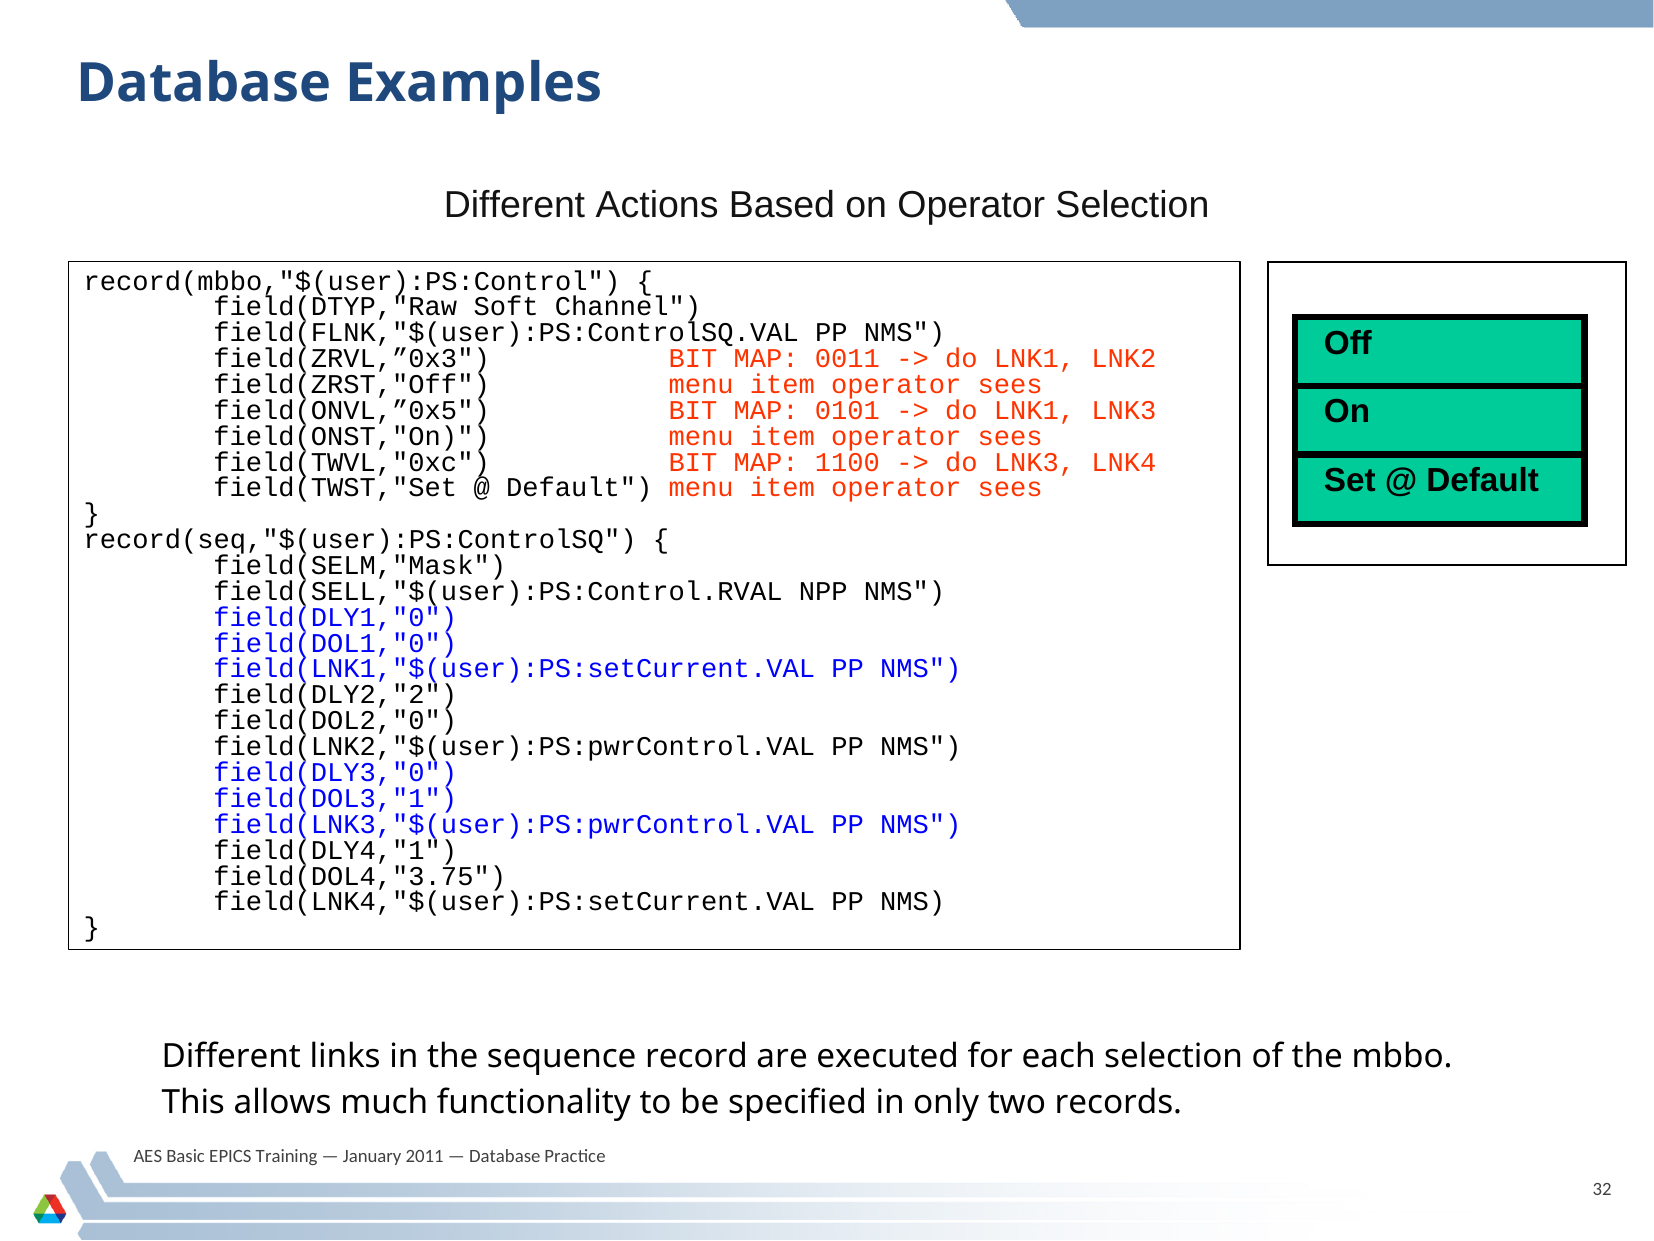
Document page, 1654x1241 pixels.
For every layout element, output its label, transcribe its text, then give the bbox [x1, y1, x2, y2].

text_box On [1309, 389, 1434, 438]
picture [0, 1143, 1654, 1240]
text_box Off [1309, 320, 1434, 369]
text_box Different links in the sequence record are executed for each selection of the mbbo. This allows much functionality to be specified in only two records. [146, 1024, 1525, 1131]
picture [0, 0, 1654, 29]
title Database Examples [61, 51, 1500, 123]
text_box Set @ Default [1309, 458, 1581, 507]
text_box Different Actions Based on Operator Selection [73, 176, 1581, 234]
text_box record(mbbo,"$(user):PS:Control") { field(DTYP,"Raw Soft Channel") field(FLNK,"$(user):PS:ControlSQ.VAL PP NMS") field(ZRVL,”0x3") BIT MAP: 0011 -> do LNK1, LNK2 field(ZRST,"Off") menu item operator sees field(ONVL,”0x5") BIT MAP: 0101 -> do LNK1, LNK3 field(ONST,"On)") menu item operator sees field(TWVL,"0xc") BIT MAP: 1100 -> do LNK3, LNK4 field(TWST,"Set @ Default") menu item operator sees } record(seq,"$(user):PS:ControlSQ") { field(SELM,"Mask") field(SELL,"$(user):PS:Control.RVAL NPP NMS") field(DLY1,"0") field(DOL1,"0") field(LNK1,"$(user):PS:setCurrent.VAL PP NMS") field(DLY2,"2") field(DOL2,"0") field(LNK2,"$(user):PS:pwrControl.VAL PP NMS") field(DLY3,"0") field(DOL3,"1") field(LNK3,"$(user):PS:pwrControl.VAL PP NMS") field(DLY4,"1") field(DOL4,"3.75") field(LNK4,"$(user):PS:setCurrent.VAL PP NMS) } [68, 261, 1241, 950]
